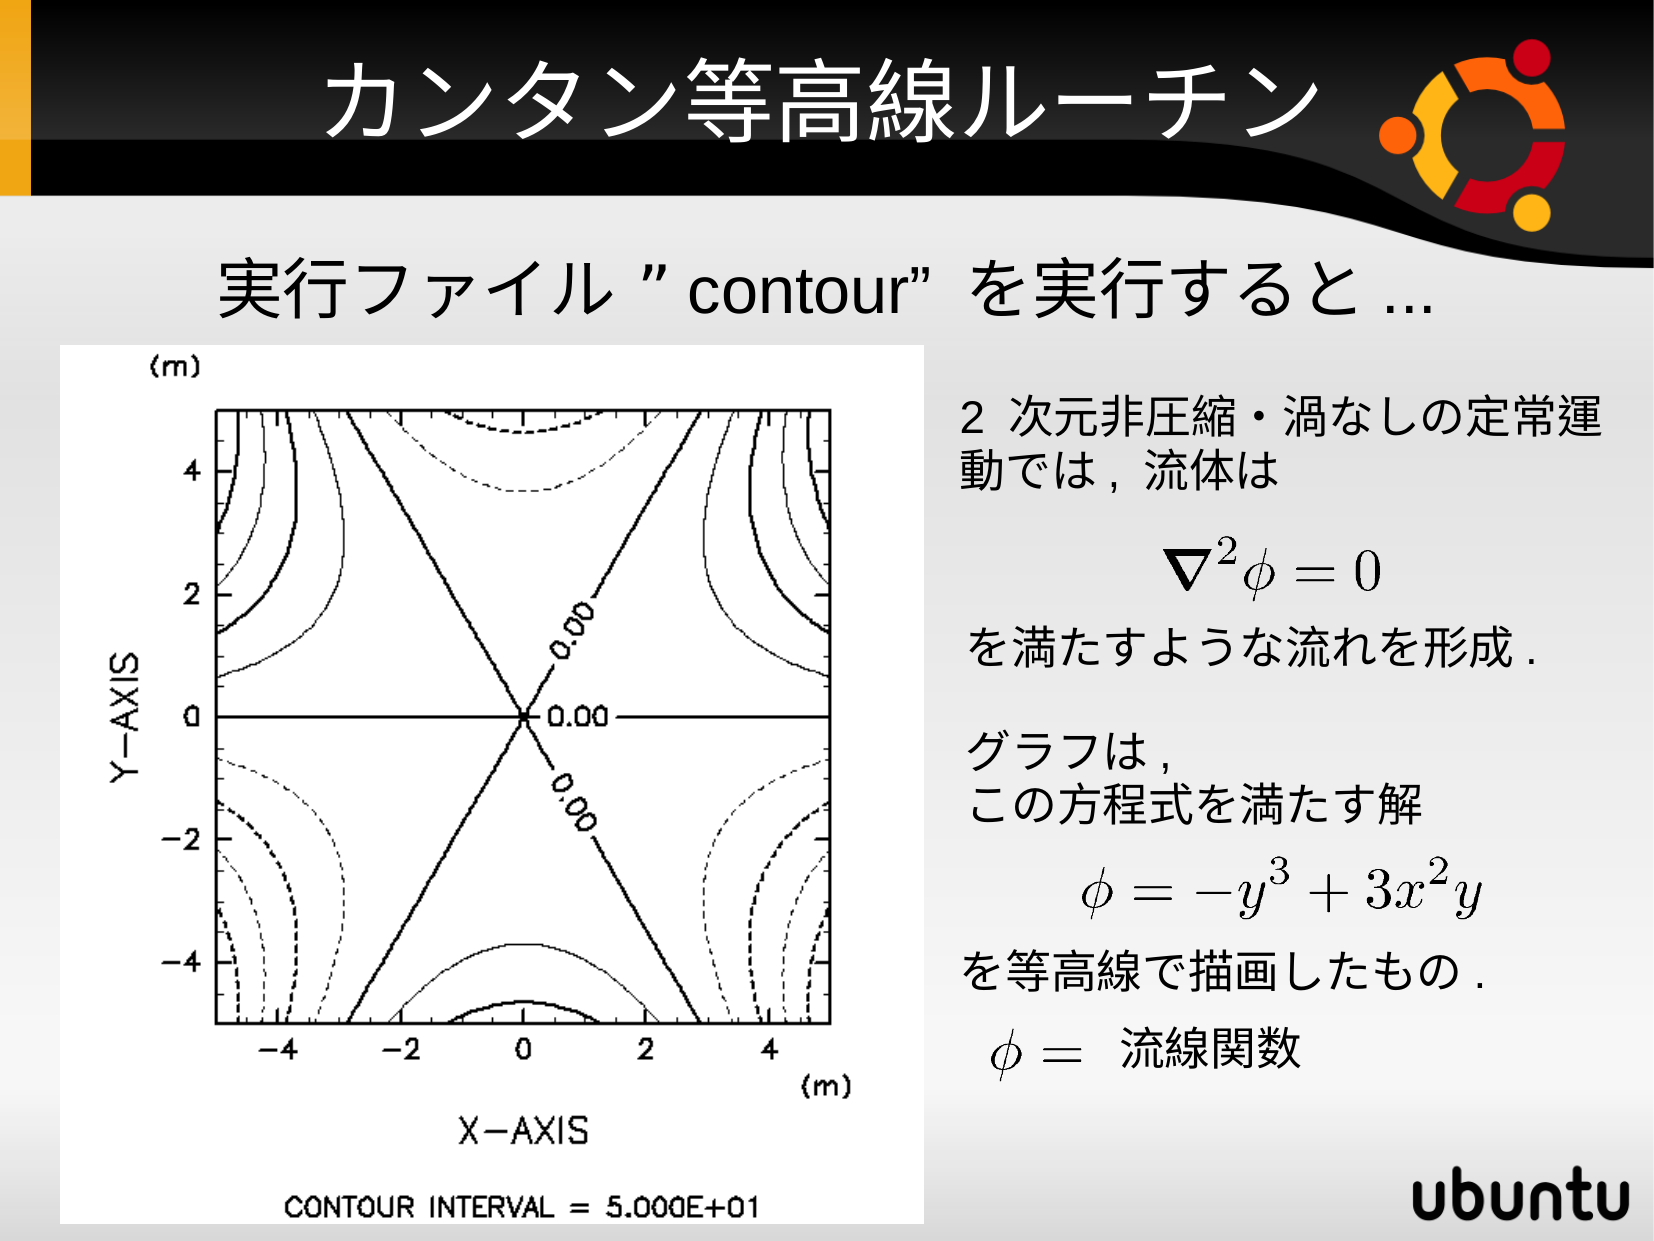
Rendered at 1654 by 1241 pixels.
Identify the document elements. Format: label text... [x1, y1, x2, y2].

title カンタン等高線ルーチン [76, 7, 1565, 200]
text_box 流線関数 [1104, 1015, 1536, 1084]
text_box を等高線で描画したもの. [944, 939, 1625, 1013]
text_box を満たすような流れを形成. グラフは, この方程式を満たす解 [950, 614, 1654, 853]
picture [0, 0, 1654, 1241]
text_box 2 次元非圧縮・渦なしの定常運動では, 流体は [944, 383, 1625, 516]
subtitle 実行ファイル ”contour” を実行すると... [82, 232, 1571, 349]
